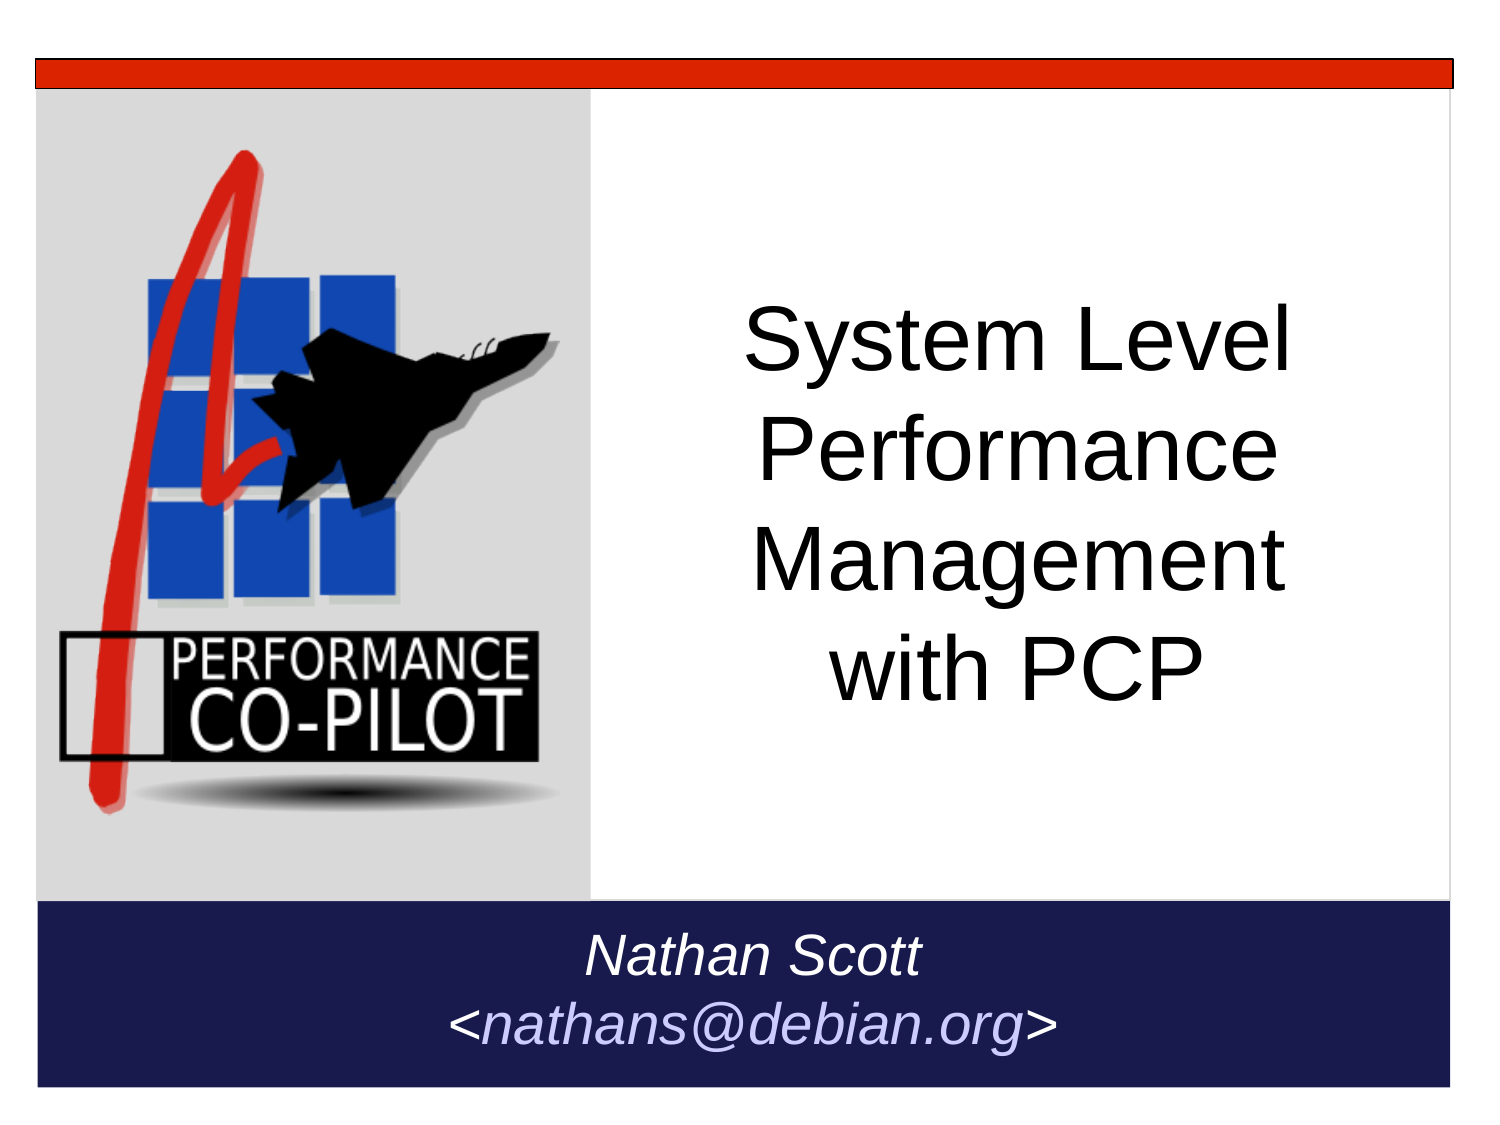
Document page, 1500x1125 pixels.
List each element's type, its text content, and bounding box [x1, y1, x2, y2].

text_box System Level Performance Management with PCP [649, 271, 1388, 727]
text_box Nathan Scott <nathans@debian.org> [59, 909, 1447, 1069]
picture [59, 149, 560, 816]
